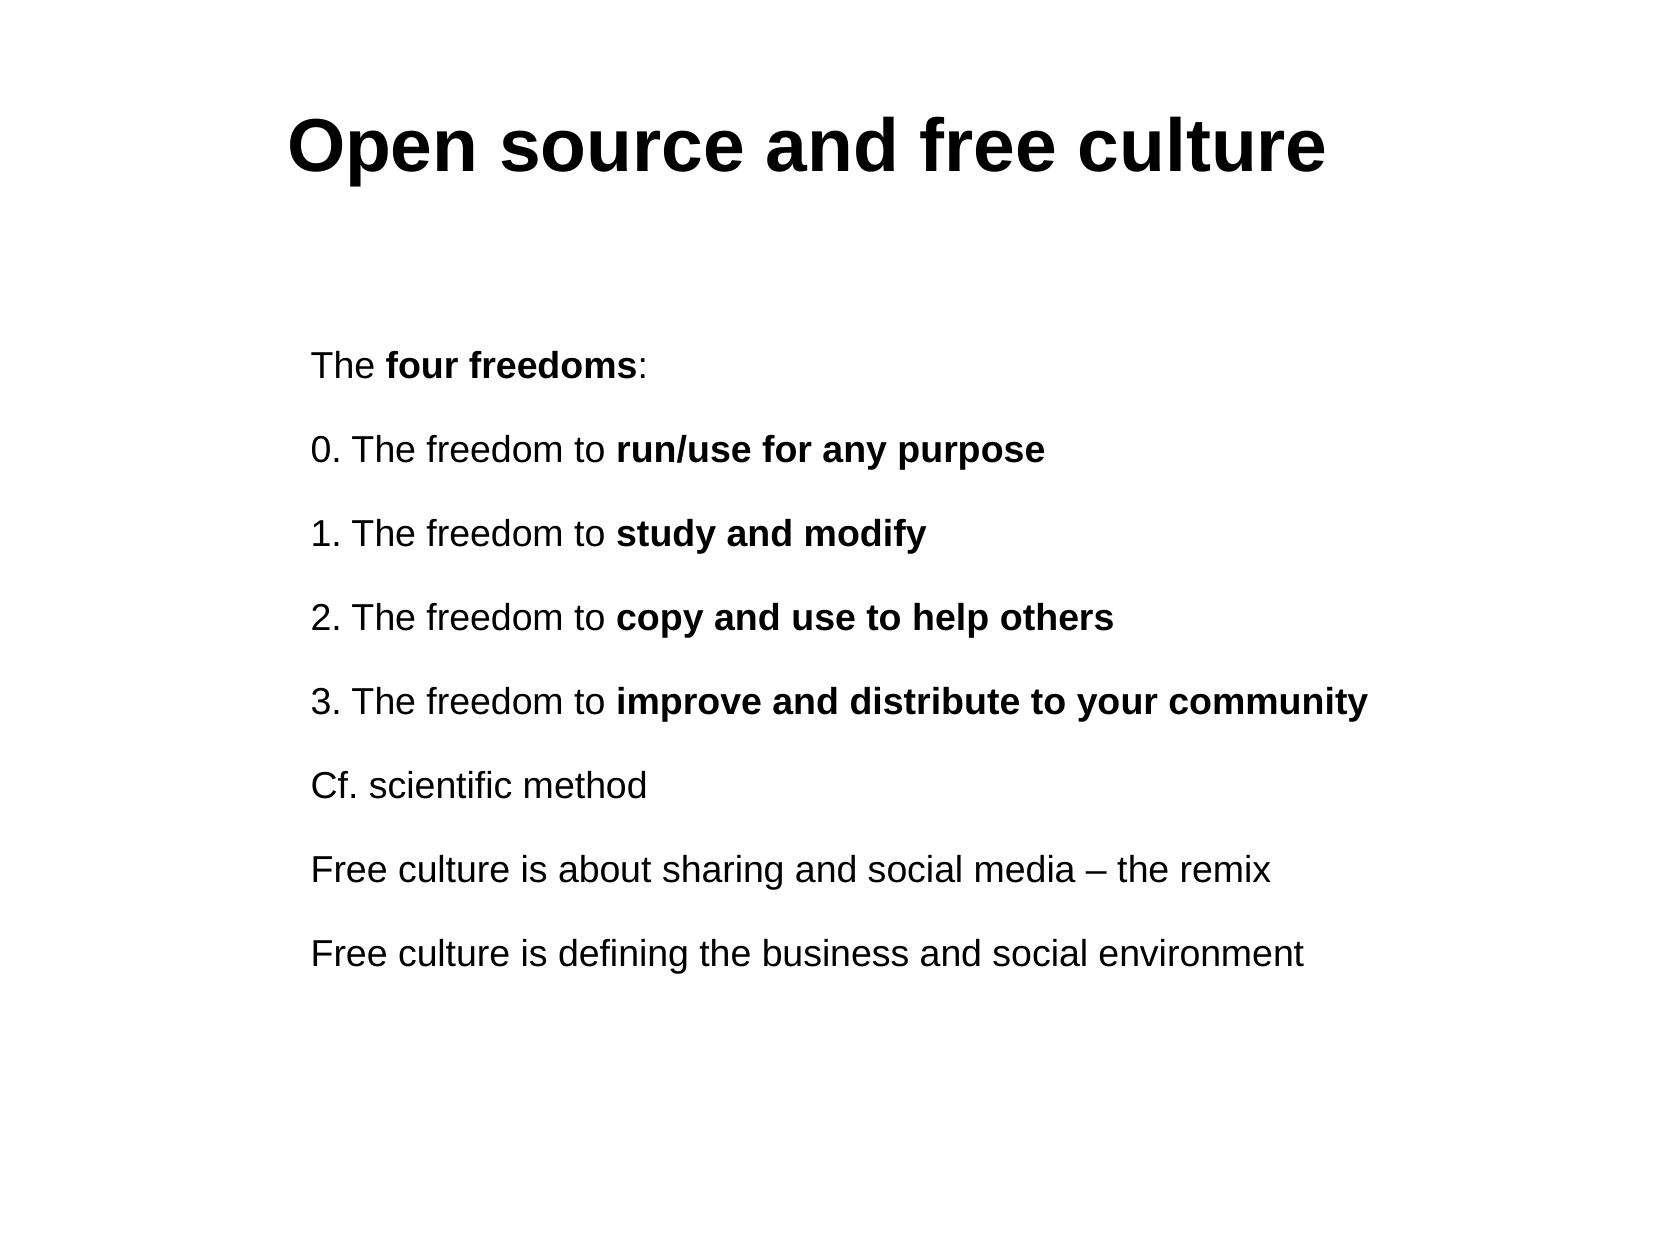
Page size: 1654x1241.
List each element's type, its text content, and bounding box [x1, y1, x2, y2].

text_box Open source and free culture [272, 96, 1345, 196]
text_box The four freedoms: 0. The freedom to run/use for any purpose 1. The freedom to study and modify 2. The freedom to copy and use to help others 3. The freedom to improve and distribute to your community Cf. scientific method Free culture is about sharing and social media – the remix Free culture is defining the business and social environment [295, 337, 1384, 983]
text_box [808, 404, 839, 475]
